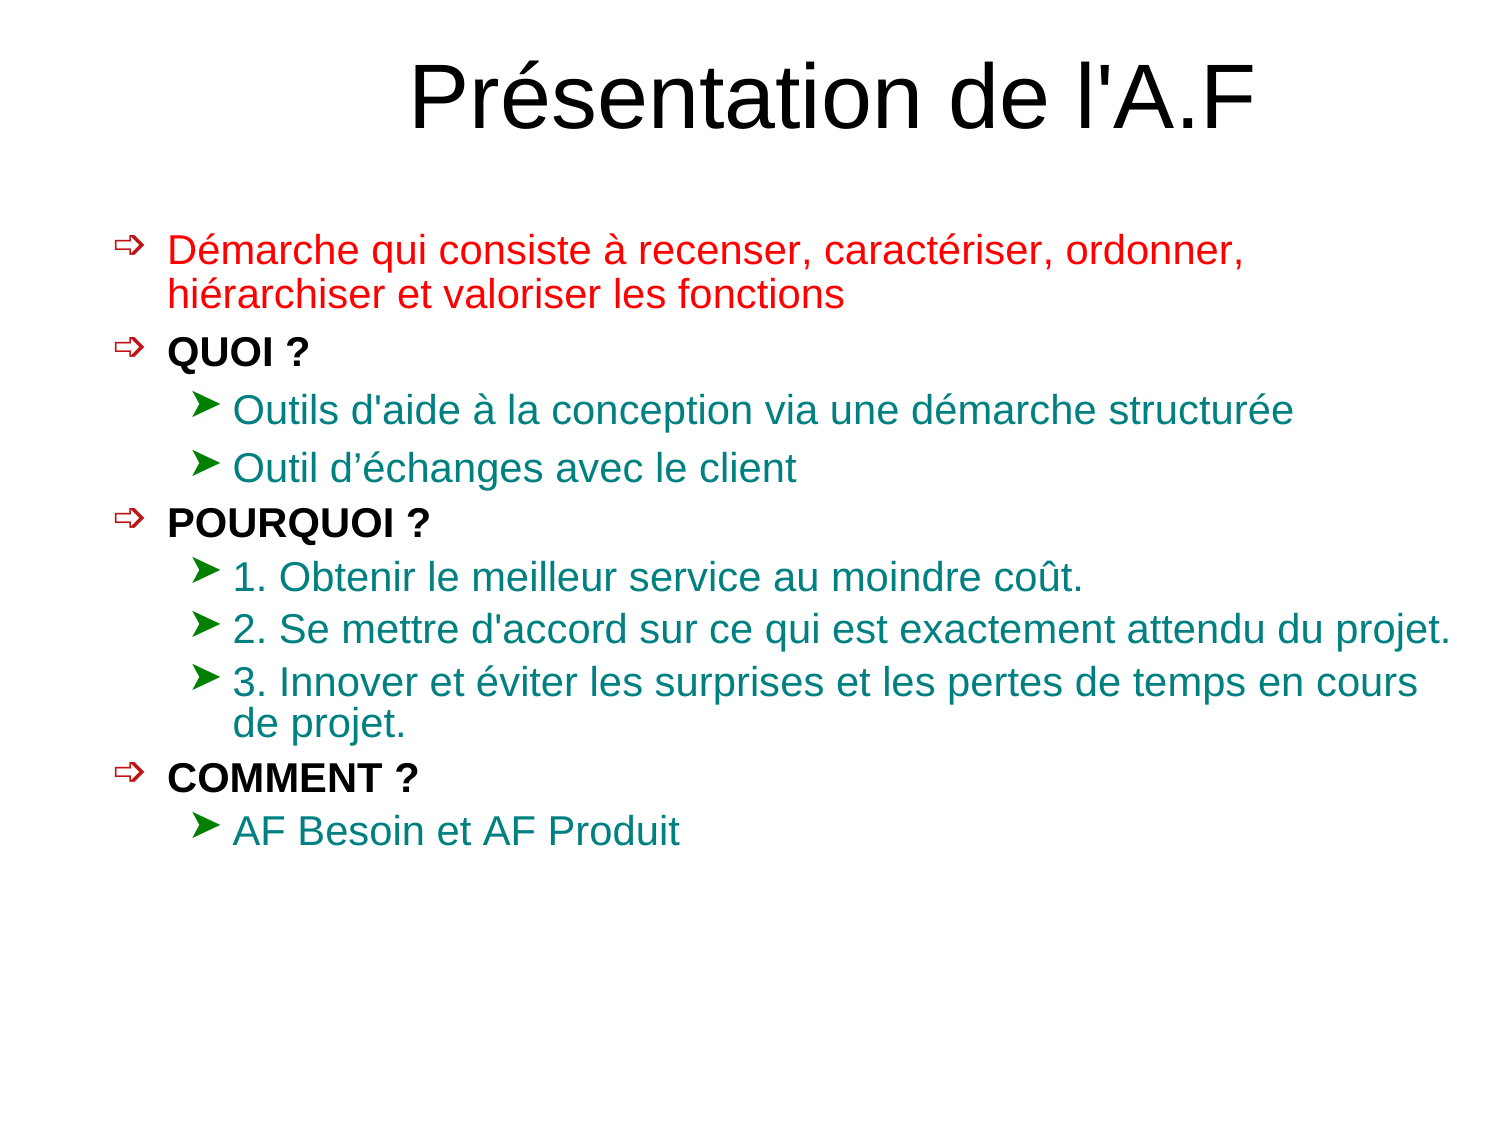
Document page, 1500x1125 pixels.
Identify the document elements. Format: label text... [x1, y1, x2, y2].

title Présentation de l'A.F [196, 12, 1471, 188]
list Démarche qui consiste à recenser, caractériser, ordonner, hiérarchiser et valoriser les fonctions QUOI ? Outils d'aide à la conception via une démarche structurée Outil d’échanges avec le client POURQUOI ? 1. Obtenir le meilleur service au moindre coût. 2. Se mettre d'accord sur ce qui est exactement attendu du projet. 3. Innover et éviter les surprises et les pertes de temps en cours de projet. COMMENT ? AF Besoin et AF Produit [112, 229, 1454, 1000]
